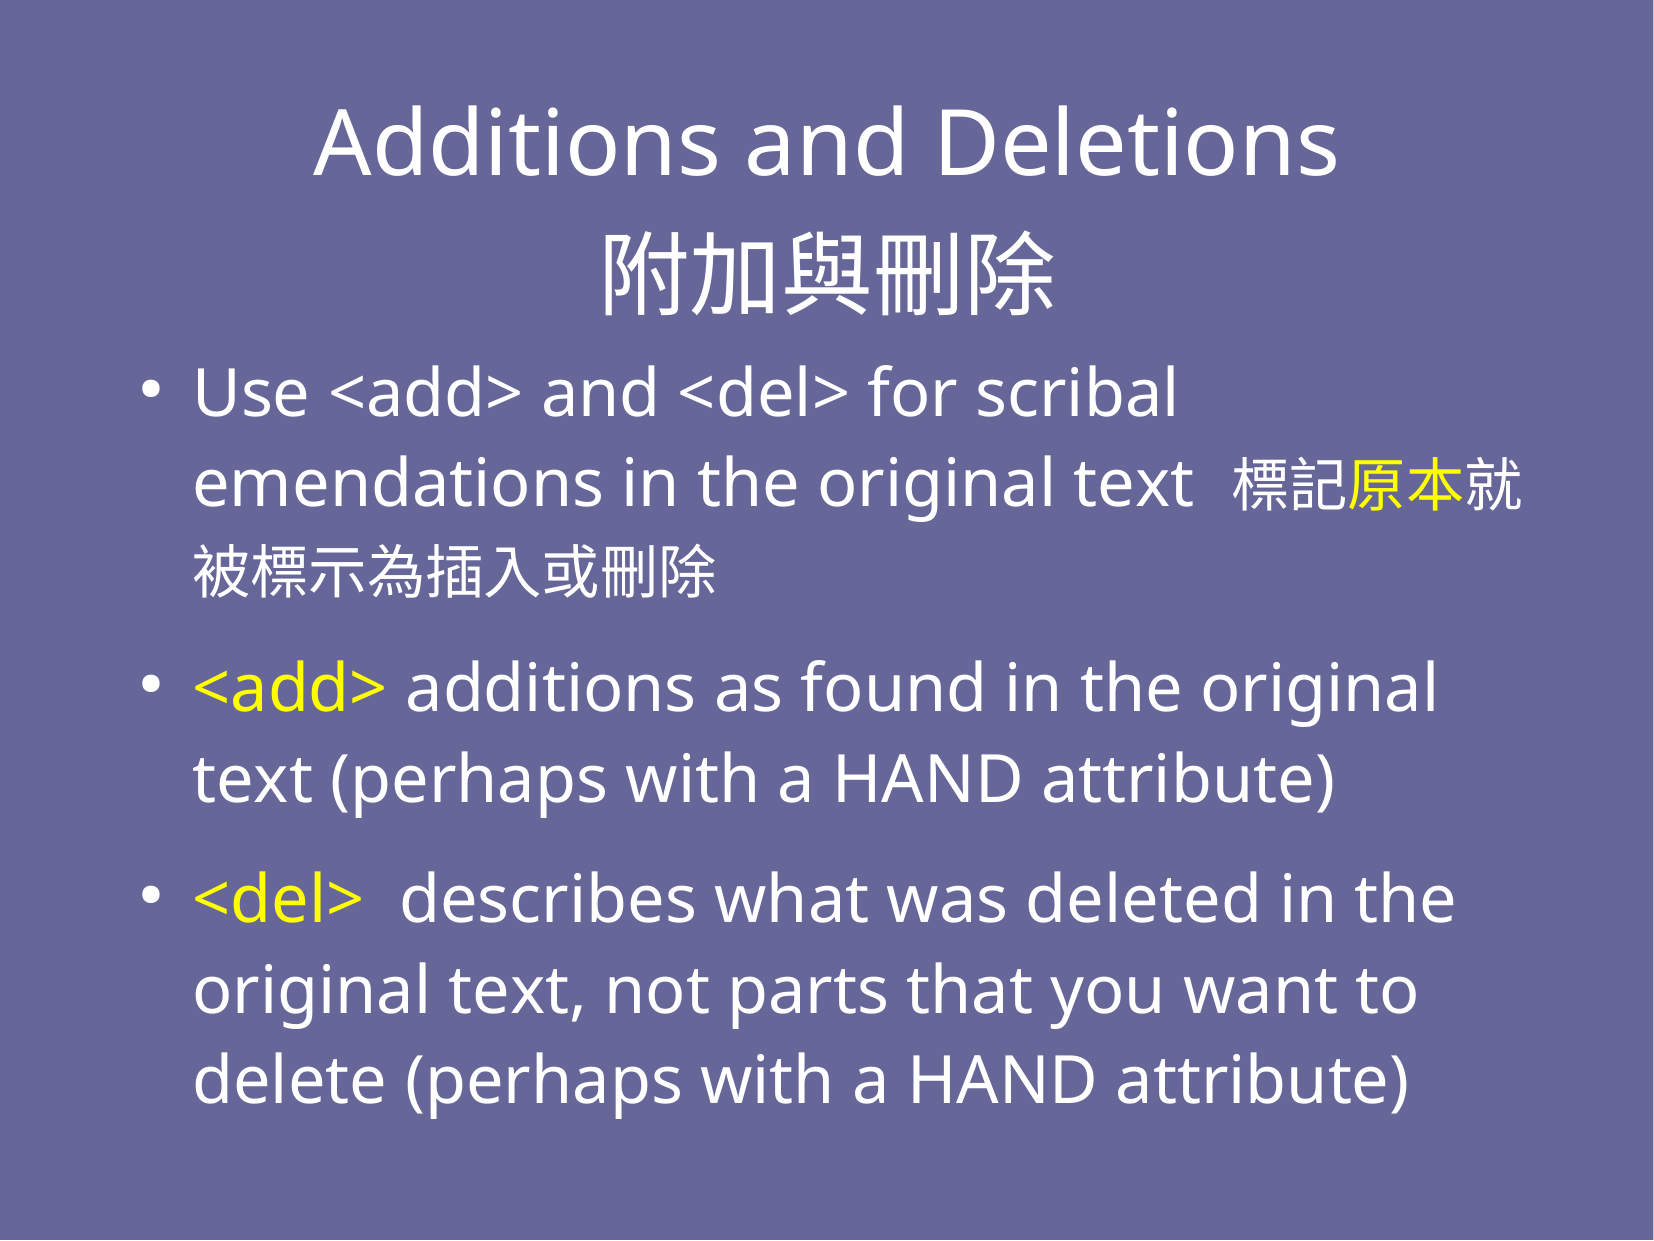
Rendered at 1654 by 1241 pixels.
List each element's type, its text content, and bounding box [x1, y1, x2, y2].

list Use <add> and <del> for scribal emendations in the original text 標記原本就被標示為插入或刪除 <add> additions as found in the original text (perhaps with a HAND attribute) <del> describes what was deleted in the original text, not parts that you want to delete (perhaps with a HAND attribute) [121, 344, 1534, 1127]
title Additions and Deletions 附加與刪除 [121, 83, 1534, 330]
